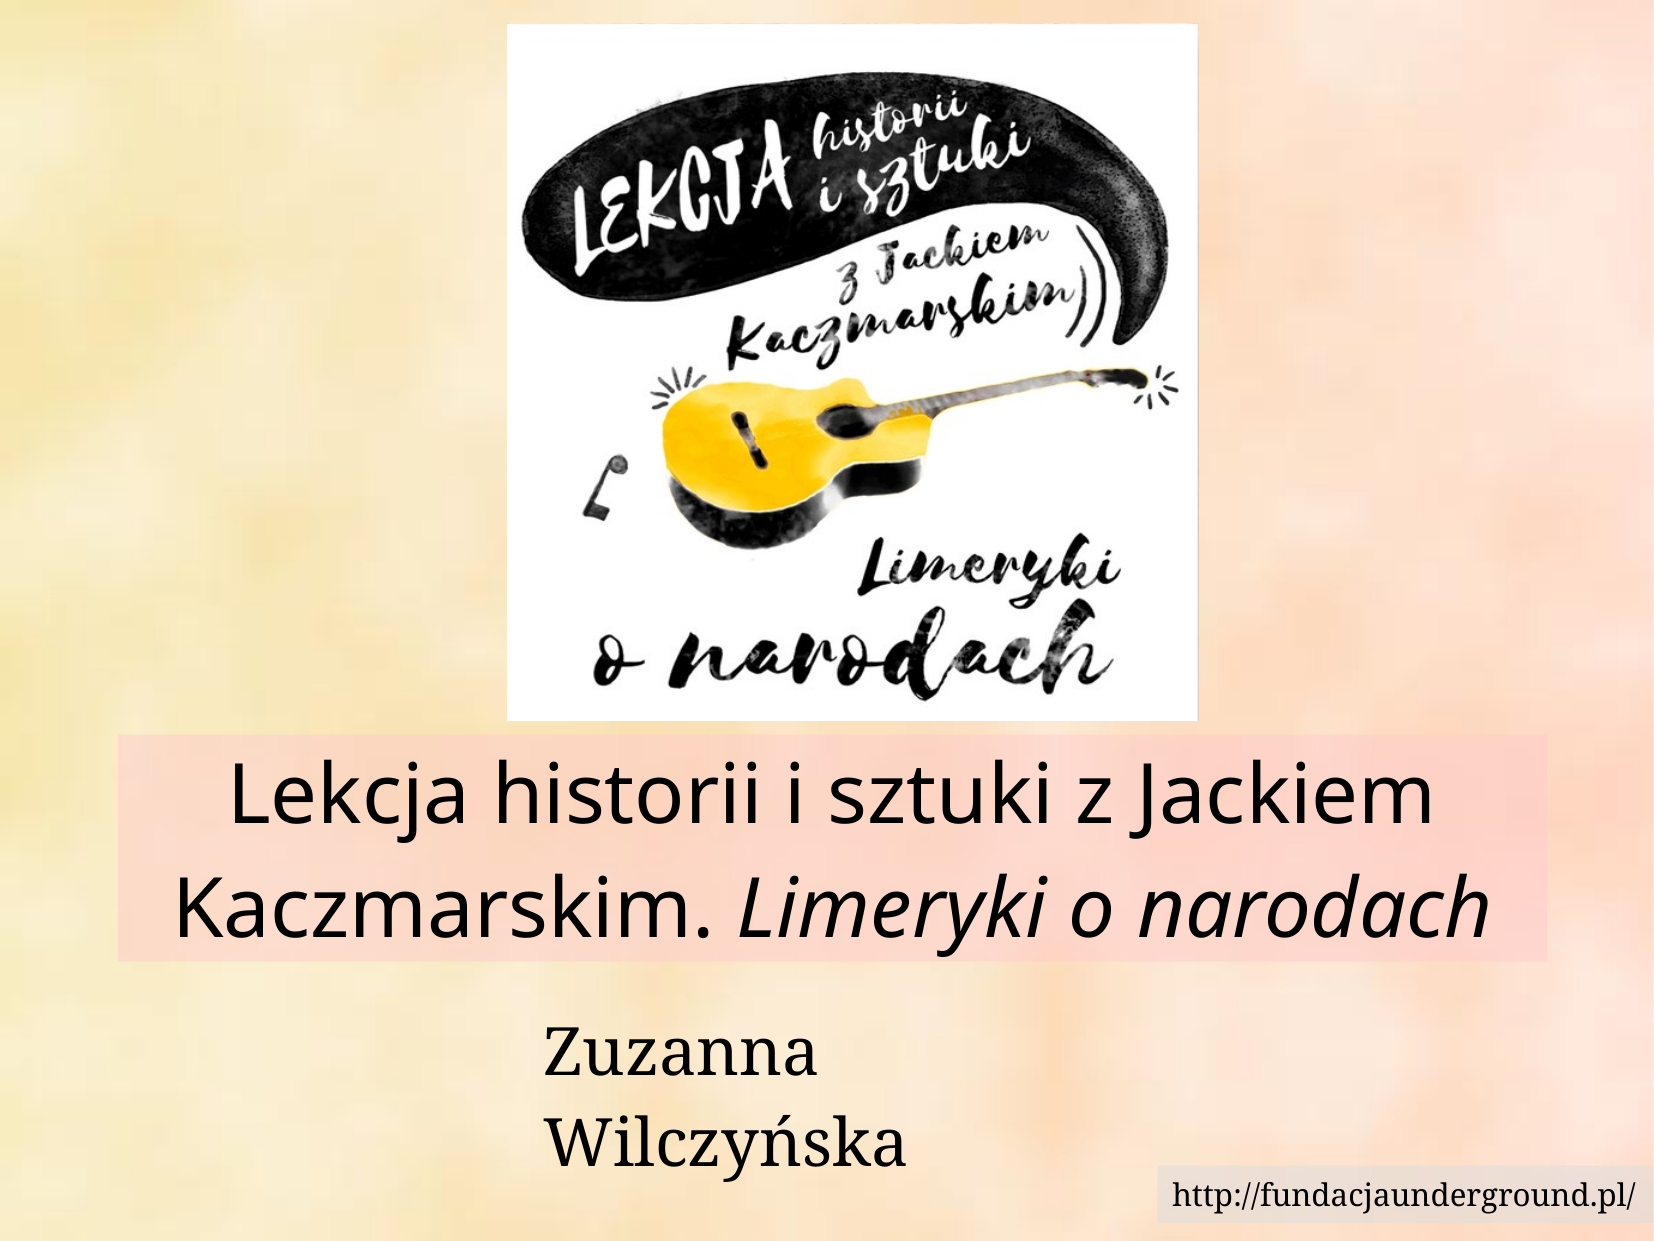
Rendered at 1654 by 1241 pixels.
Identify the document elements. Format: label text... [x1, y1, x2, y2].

picture [0, 0, 1654, 1241]
title Lekcja historii i sztuki z Jackiem Kaczmarskim. Limeryki o narodach [118, 750, 1548, 947]
text_box http://fundacjaunderground.pl/ [1157, 1165, 1654, 1217]
list Zuzanna Wilczyńska [543, 1003, 1158, 1092]
